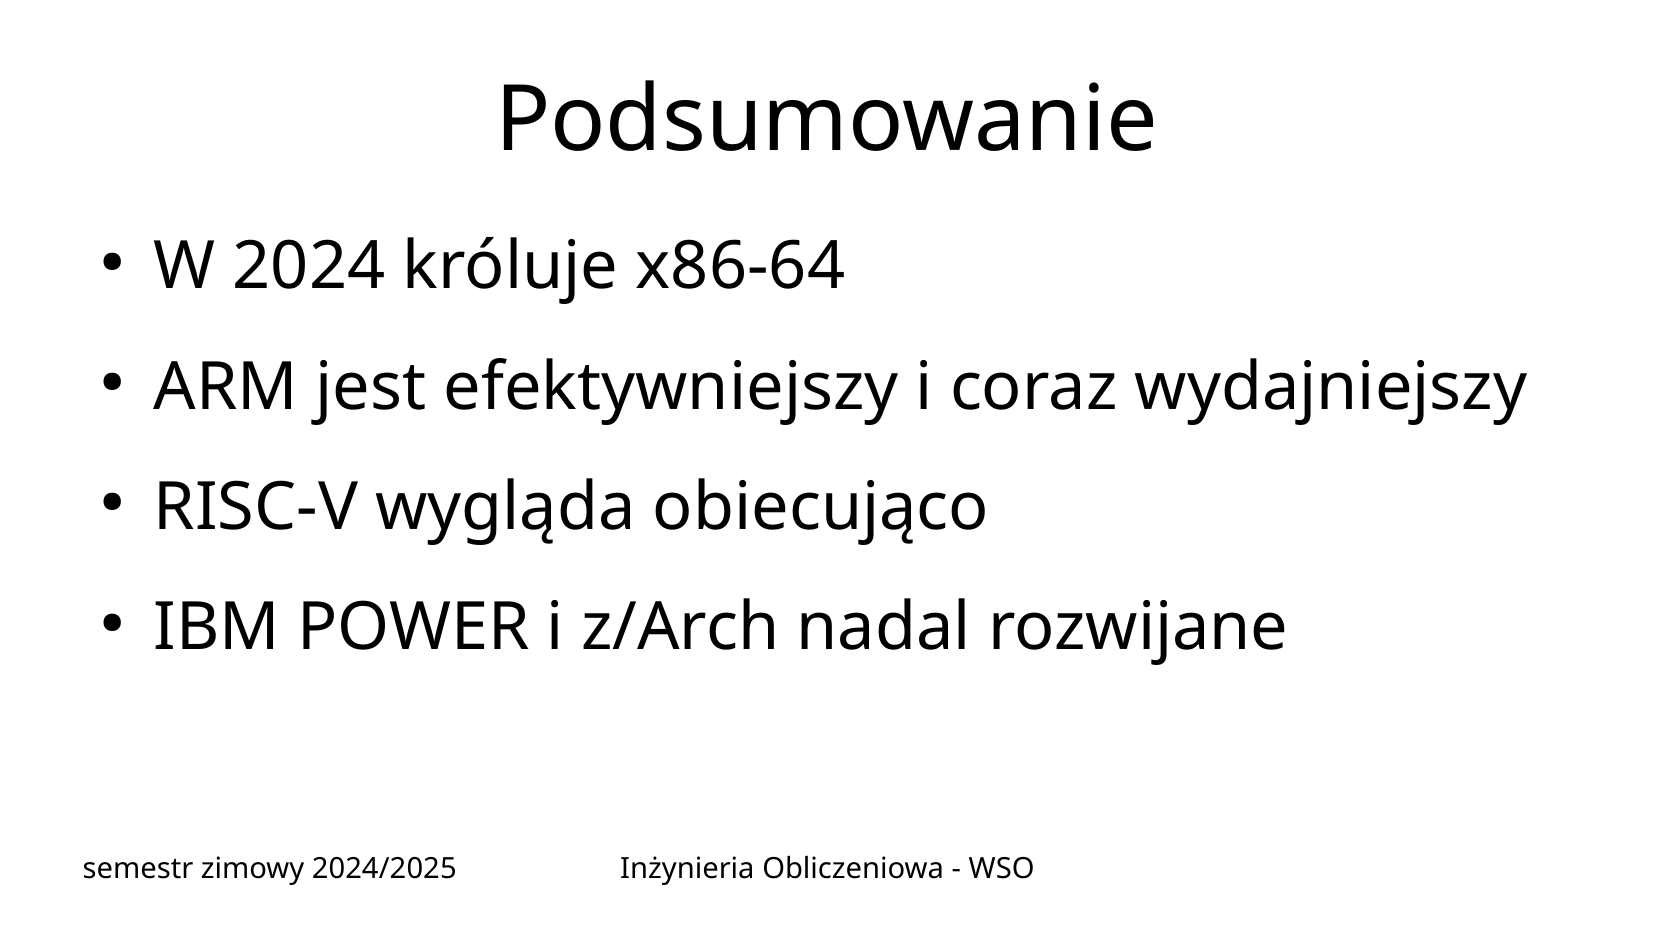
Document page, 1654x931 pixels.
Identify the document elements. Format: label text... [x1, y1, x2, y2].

list W 2024 króluje x86-64 ARM jest efektywniejszy i coraz wydajniejszy RISC-V wygląda obiecująco IBM POWER i z/Arch nadal rozwijane [82, 217, 1571, 758]
title Podsumowanie [82, 37, 1571, 193]
